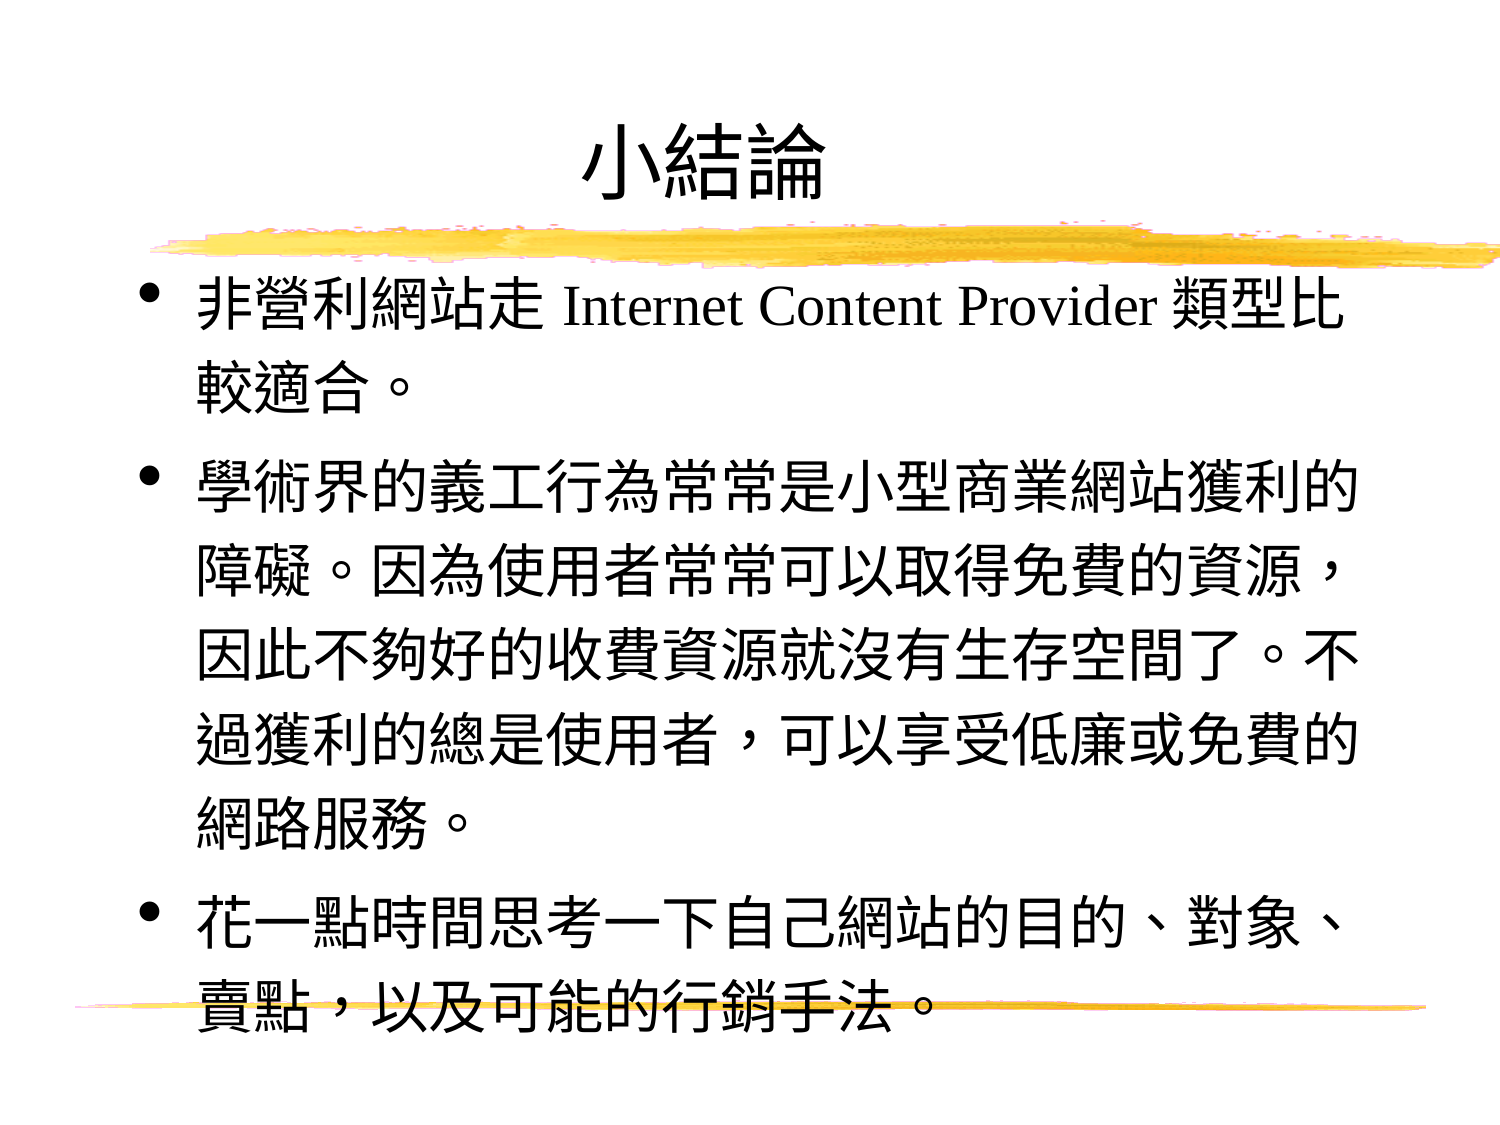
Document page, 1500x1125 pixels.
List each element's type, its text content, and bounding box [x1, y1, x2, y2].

picture [150, 215, 1500, 279]
list 非營利網站走Internet Content Provider類型比較適合。 學術界的義工行為常常是小型商業網站獲利的障礙。因為使用者常常可以取得免費的資源，因此不夠好的收費資源就沒有生存空間了。不過獲利的總是使用者，可以享受低廉或免費的網路服務。 花一點時間思考一下自己網站的目的、對象、賣點，以及可能的行銷手法。 [125, 249, 1401, 1035]
title 小結論 [66, 37, 1342, 225]
picture [1401, 999, 1426, 1013]
picture [75, 999, 125, 1013]
